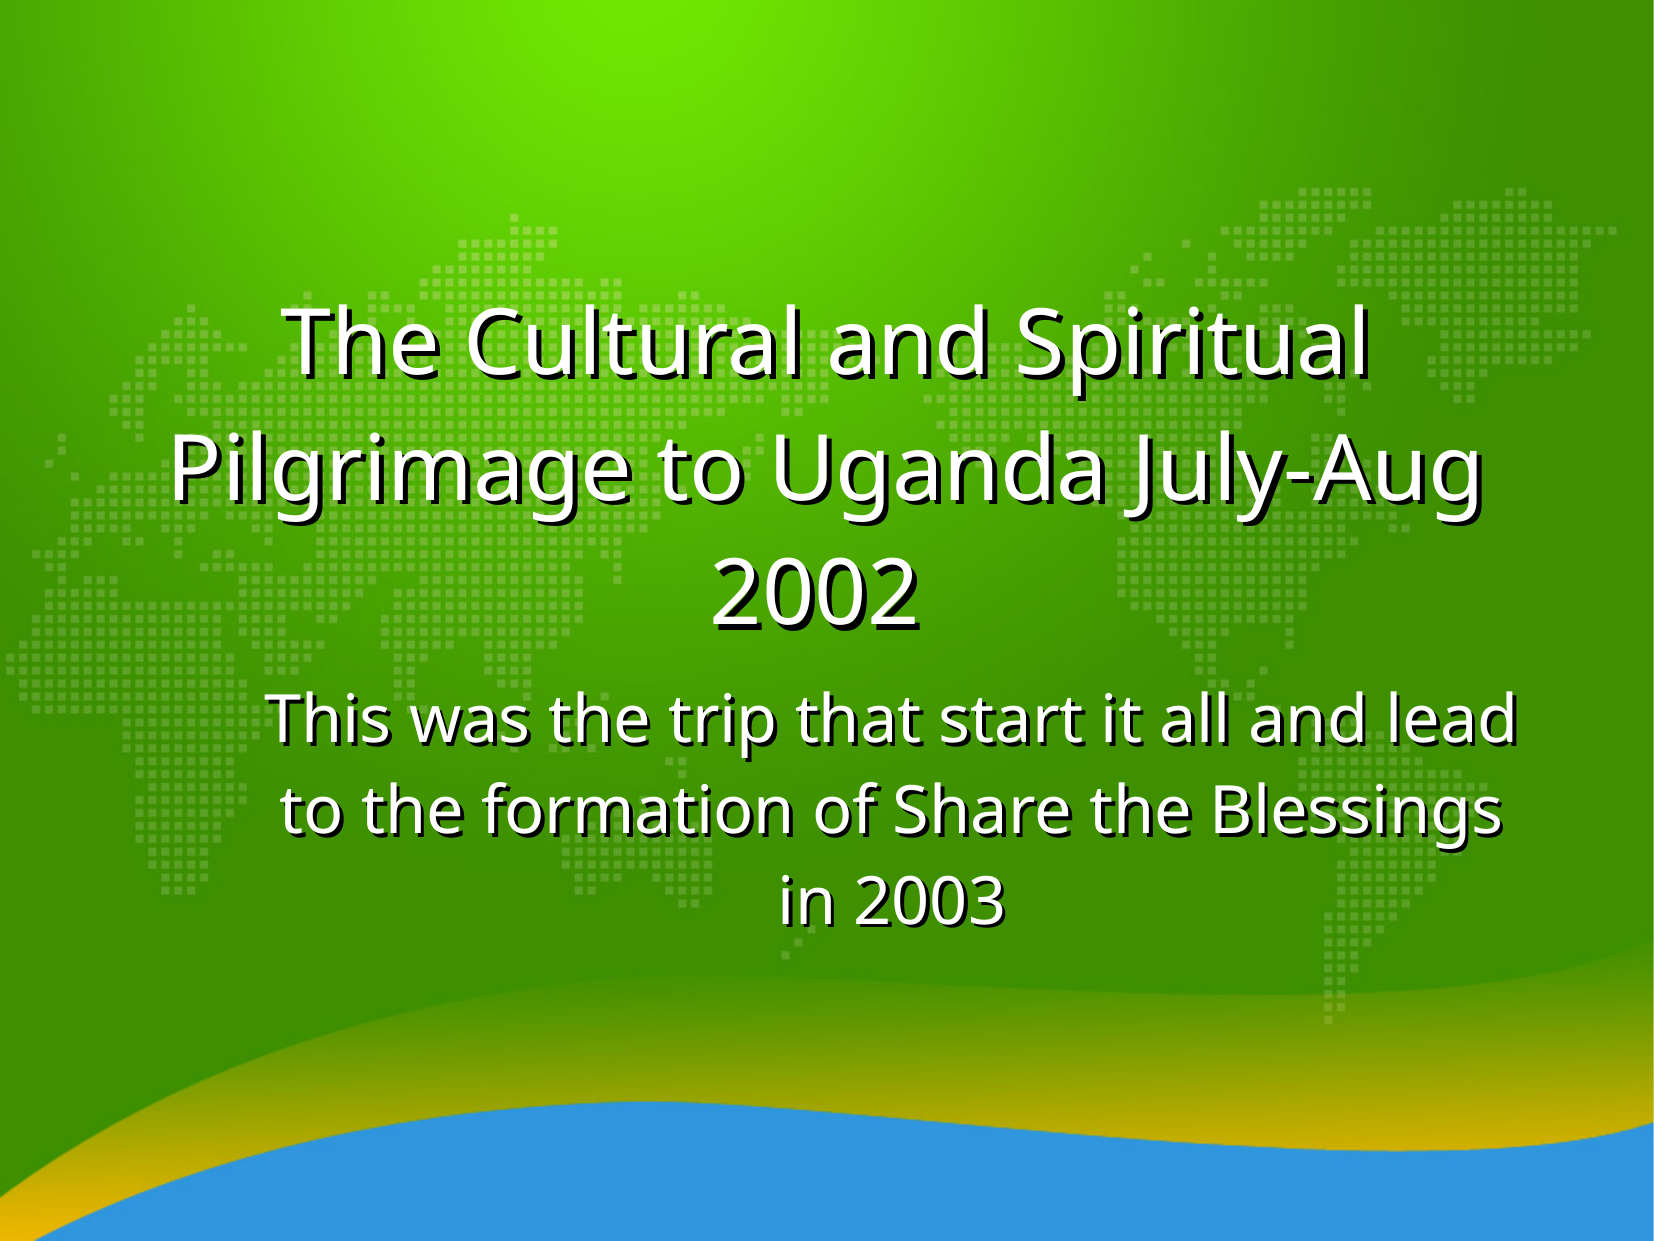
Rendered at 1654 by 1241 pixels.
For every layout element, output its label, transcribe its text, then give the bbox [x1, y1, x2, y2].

subtitle This was the trip that start it all and lead to the formation of Share the Blessings in 2003 [247, 649, 1538, 966]
picture [0, 0, 1654, 1241]
title The Cultural and Spiritual Pilgrimage to Uganda July-Aug 2002 [122, 331, 1531, 598]
